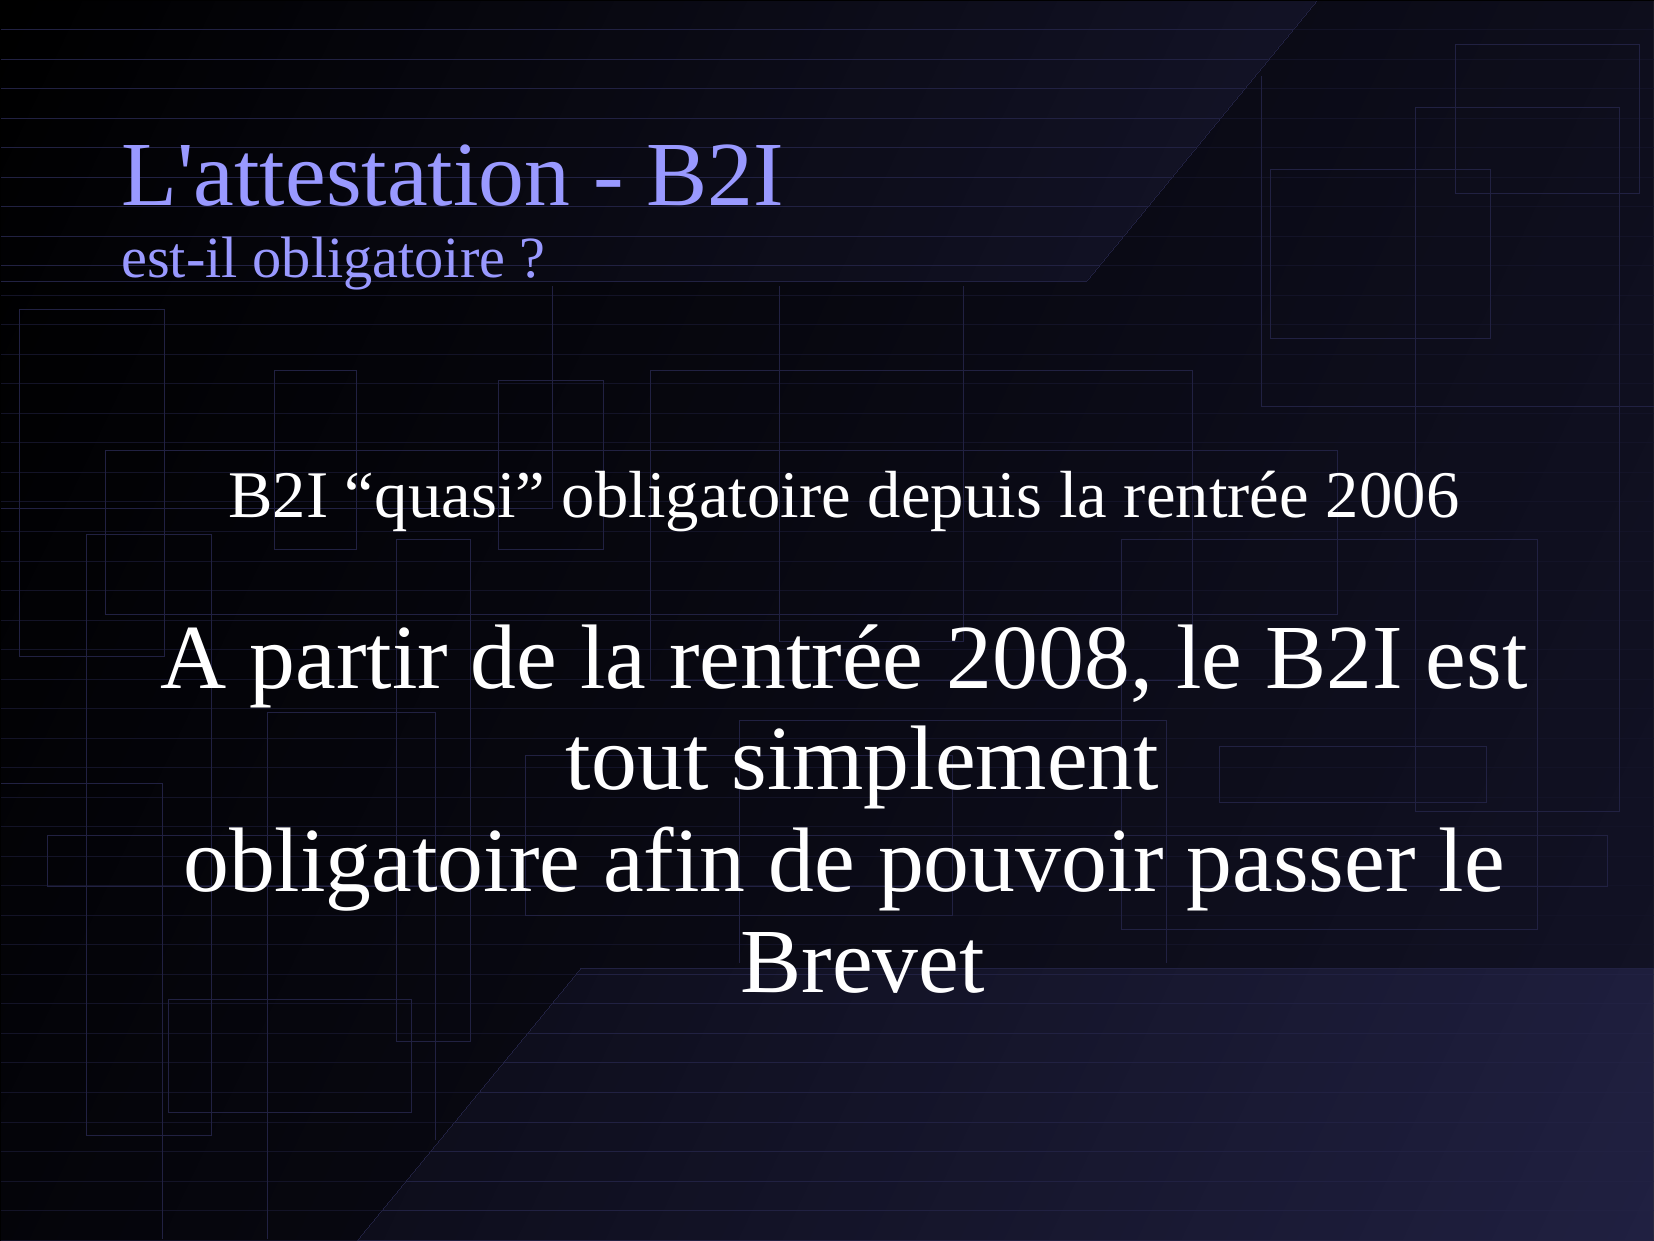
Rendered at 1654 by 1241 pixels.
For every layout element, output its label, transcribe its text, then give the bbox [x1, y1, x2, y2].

subtitle B2I “quasi” obligatoire depuis la rentrée 2006 A partir de la rentrée 2008, le B2I est tout simplement obligatoire afin de pouvoir passer le Brevet [121, 344, 1534, 1127]
title L'attestation - B2I est-il obligatoire ? [121, 102, 1534, 311]
